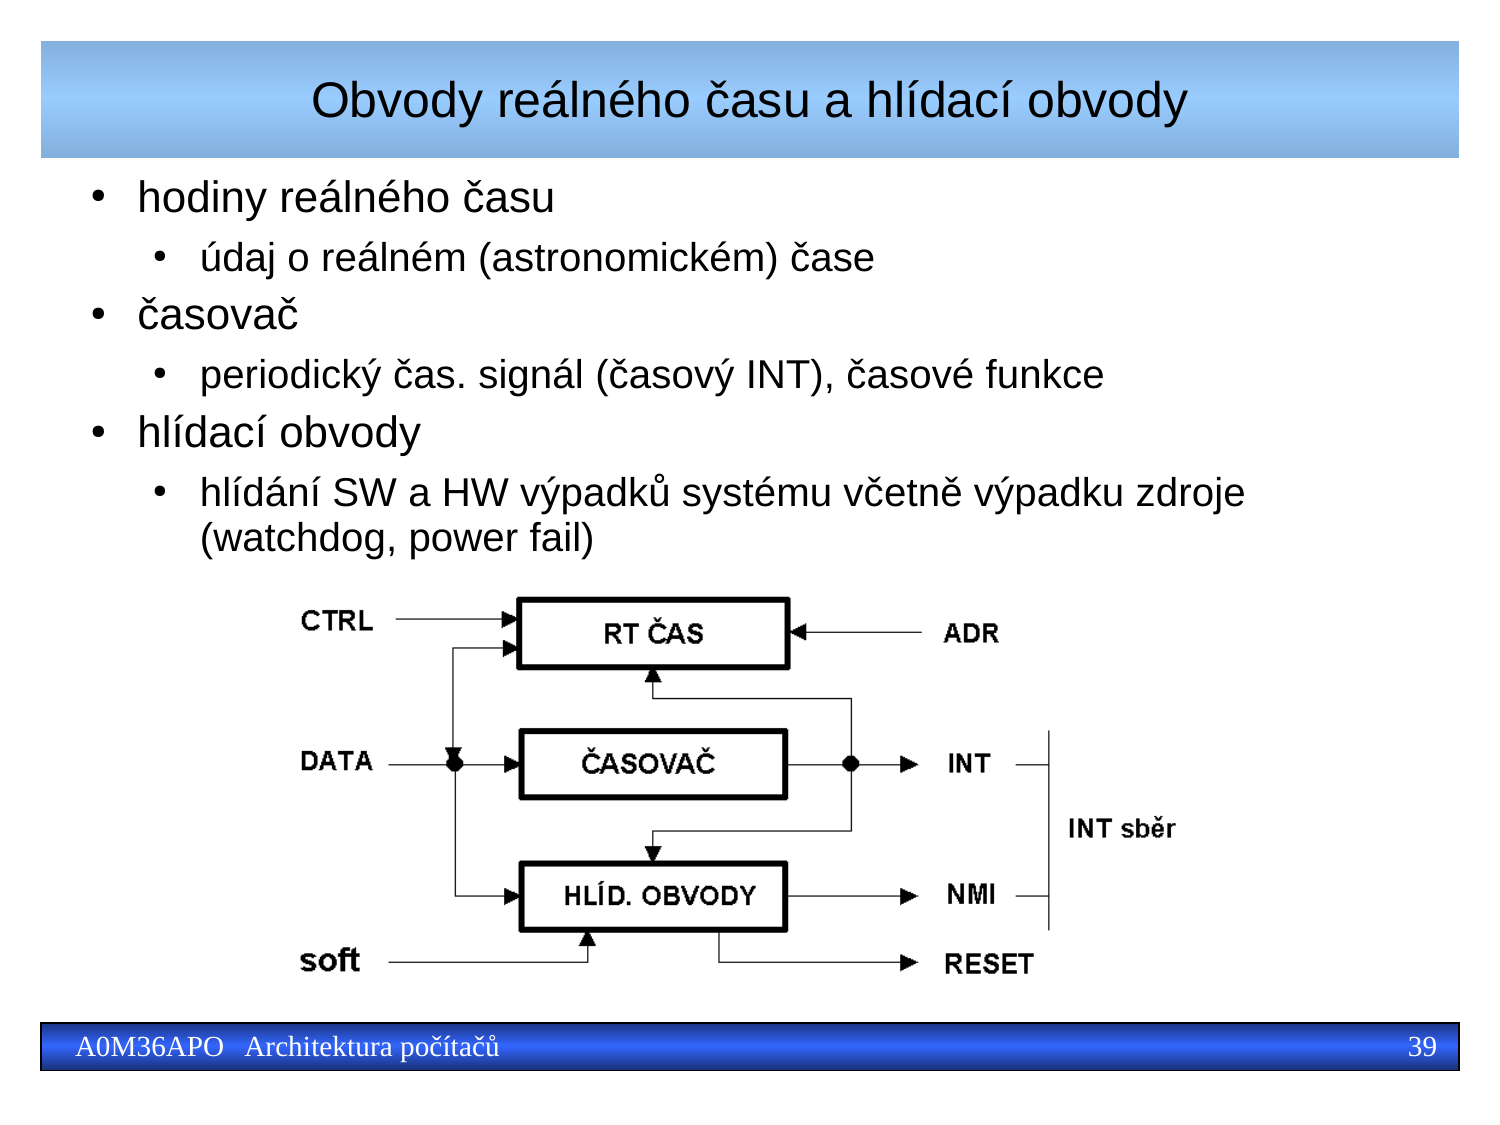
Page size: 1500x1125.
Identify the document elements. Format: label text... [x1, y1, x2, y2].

picture [249, 574, 1206, 1016]
title Obvody reálného času a hlídací obvody [41, 41, 1459, 158]
list hodiny reálného času údaj o reálném (astronomickém) čase časovač periodický čas. signál (časový INT), časové funkce hlídací obvody hlídání SW a HW výpadků systému včetně výpadku zdroje (watchdog, power fail) [75, 172, 1426, 563]
